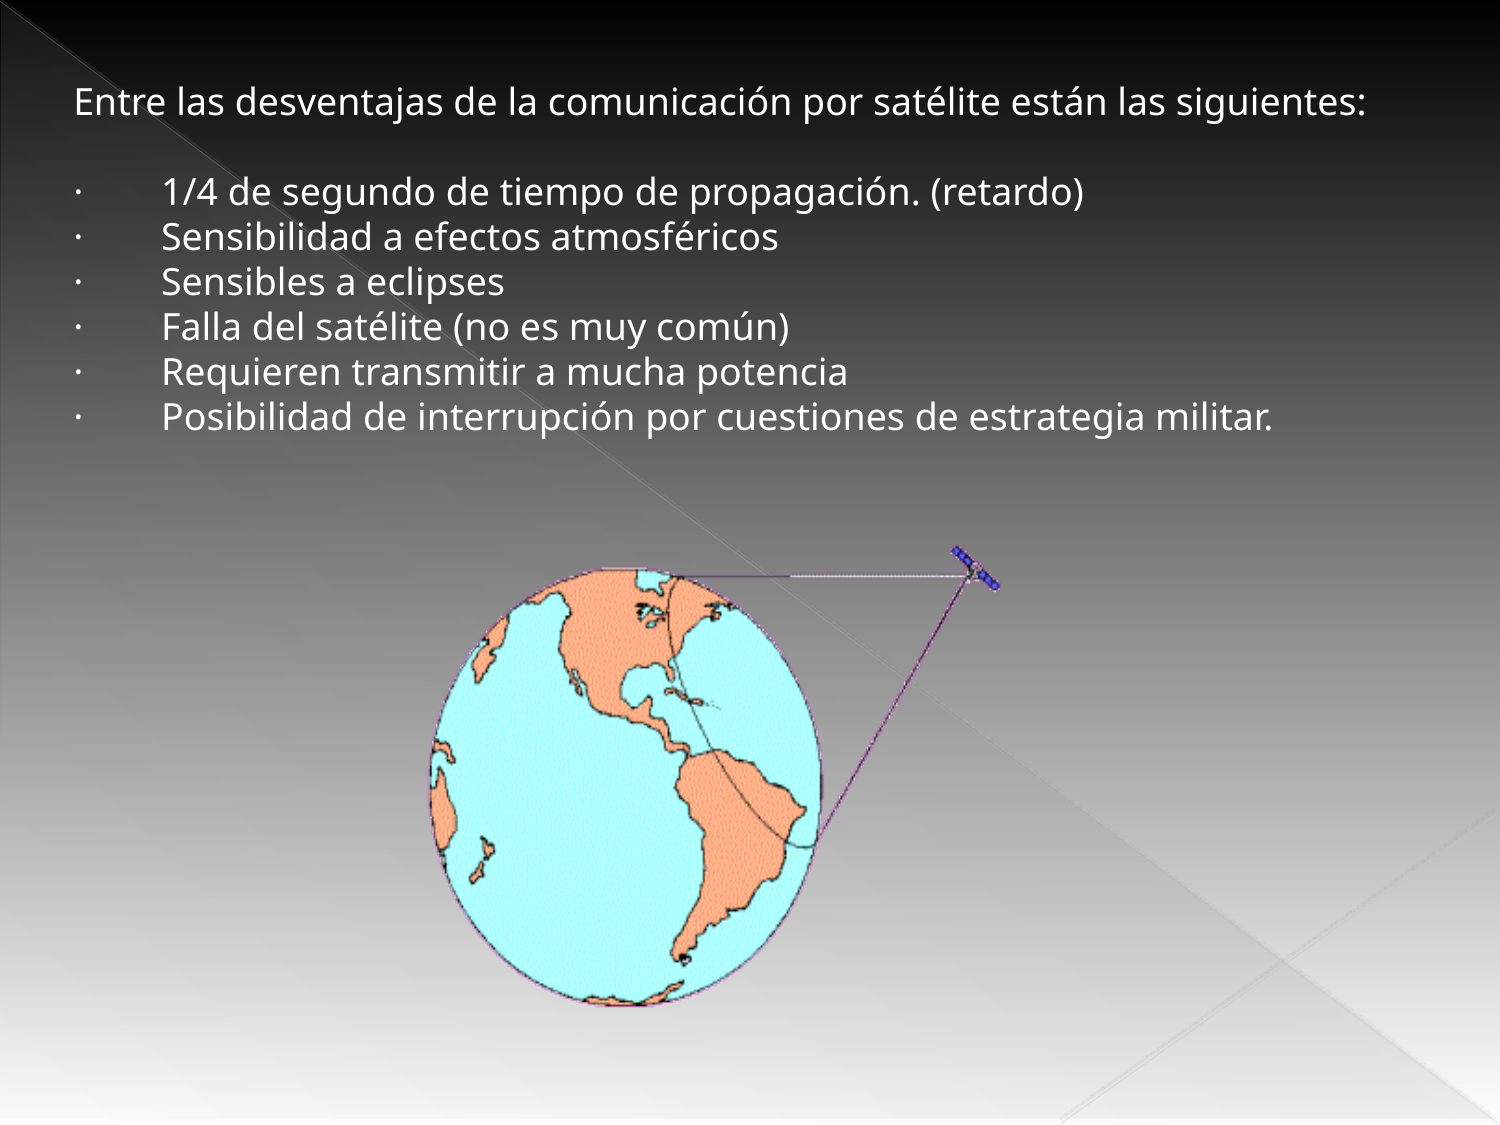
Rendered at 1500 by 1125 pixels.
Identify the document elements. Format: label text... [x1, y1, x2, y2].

picture [421, 538, 1008, 1020]
text_box Entre las desventajas de la comunicación por satélite están las siguientes: · 1/4 de segundo de tiempo de propagación. (retardo) · Sensibilidad a efectos atmosféricos · Sensibles a eclipses · Falla del satélite (no es muy común) · Requieren transmitir a mucha potencia · Posibilidad de interrupción por cuestiones de estrategia militar. [58, 70, 1465, 491]
